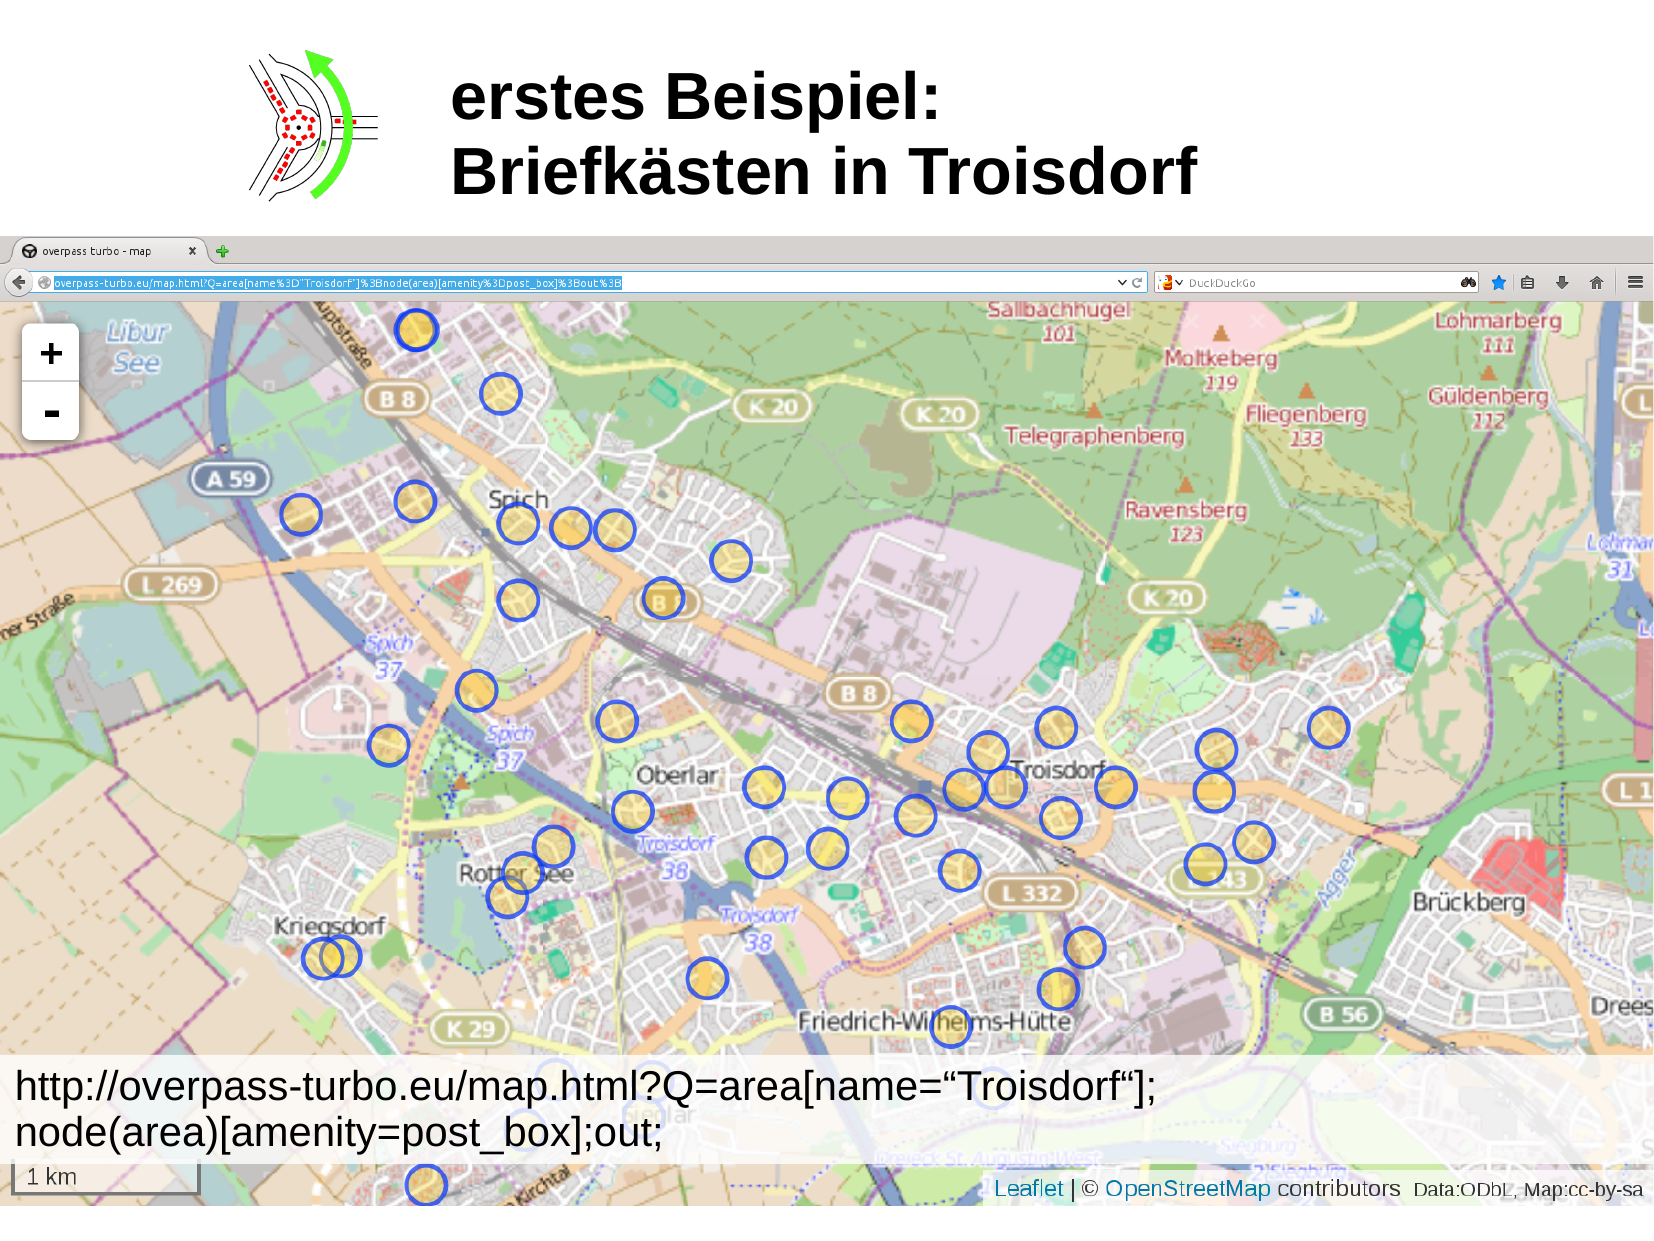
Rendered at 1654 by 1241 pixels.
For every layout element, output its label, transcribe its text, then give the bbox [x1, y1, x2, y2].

picture [0, 236, 1654, 1054]
text_box http://overpass-turbo.eu/map.html?Q=area[name=“Troisdorf“]; node(area)[amenity=post_box];out; [0, 1054, 1654, 1164]
picture [232, 49, 390, 206]
picture [0, 1164, 1654, 1206]
text_box erstes Beispiel: Briefkästen in Troisdorf [435, 52, 1215, 217]
